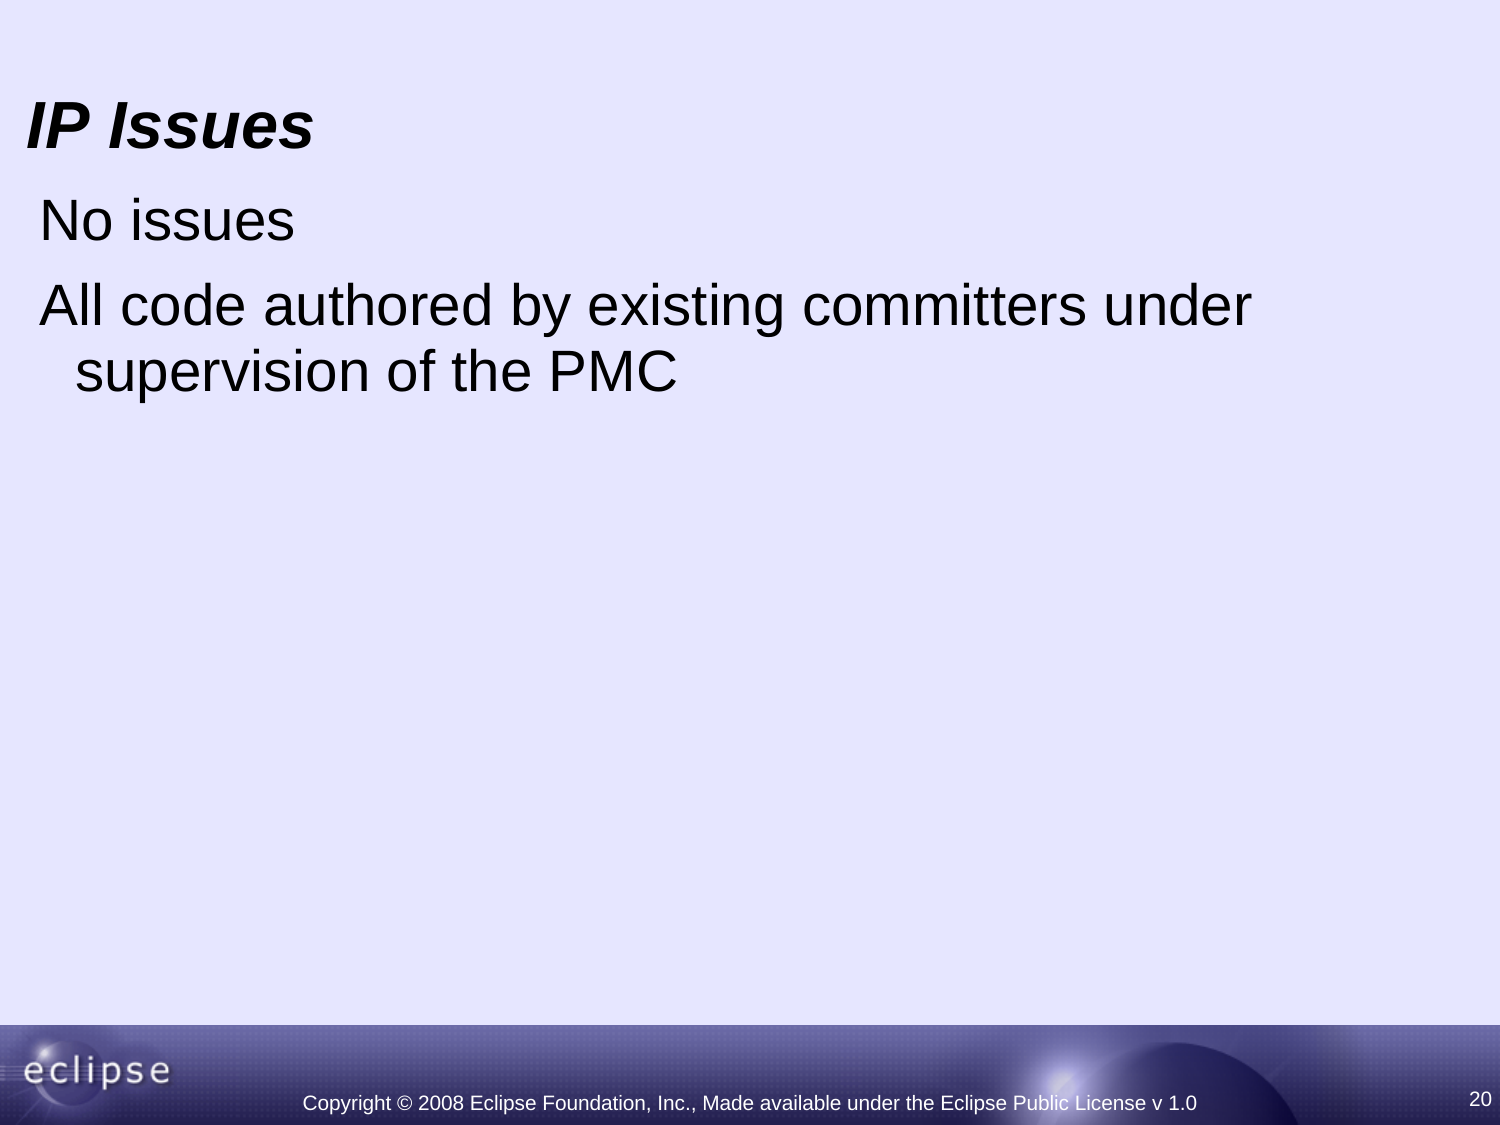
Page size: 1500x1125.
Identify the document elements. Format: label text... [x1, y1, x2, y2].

title IP Issues [26, 77, 1474, 179]
picture [0, 1025, 1500, 1125]
list No issues All code authored by existing committers under supervision of the PMC [37, 187, 1463, 1021]
